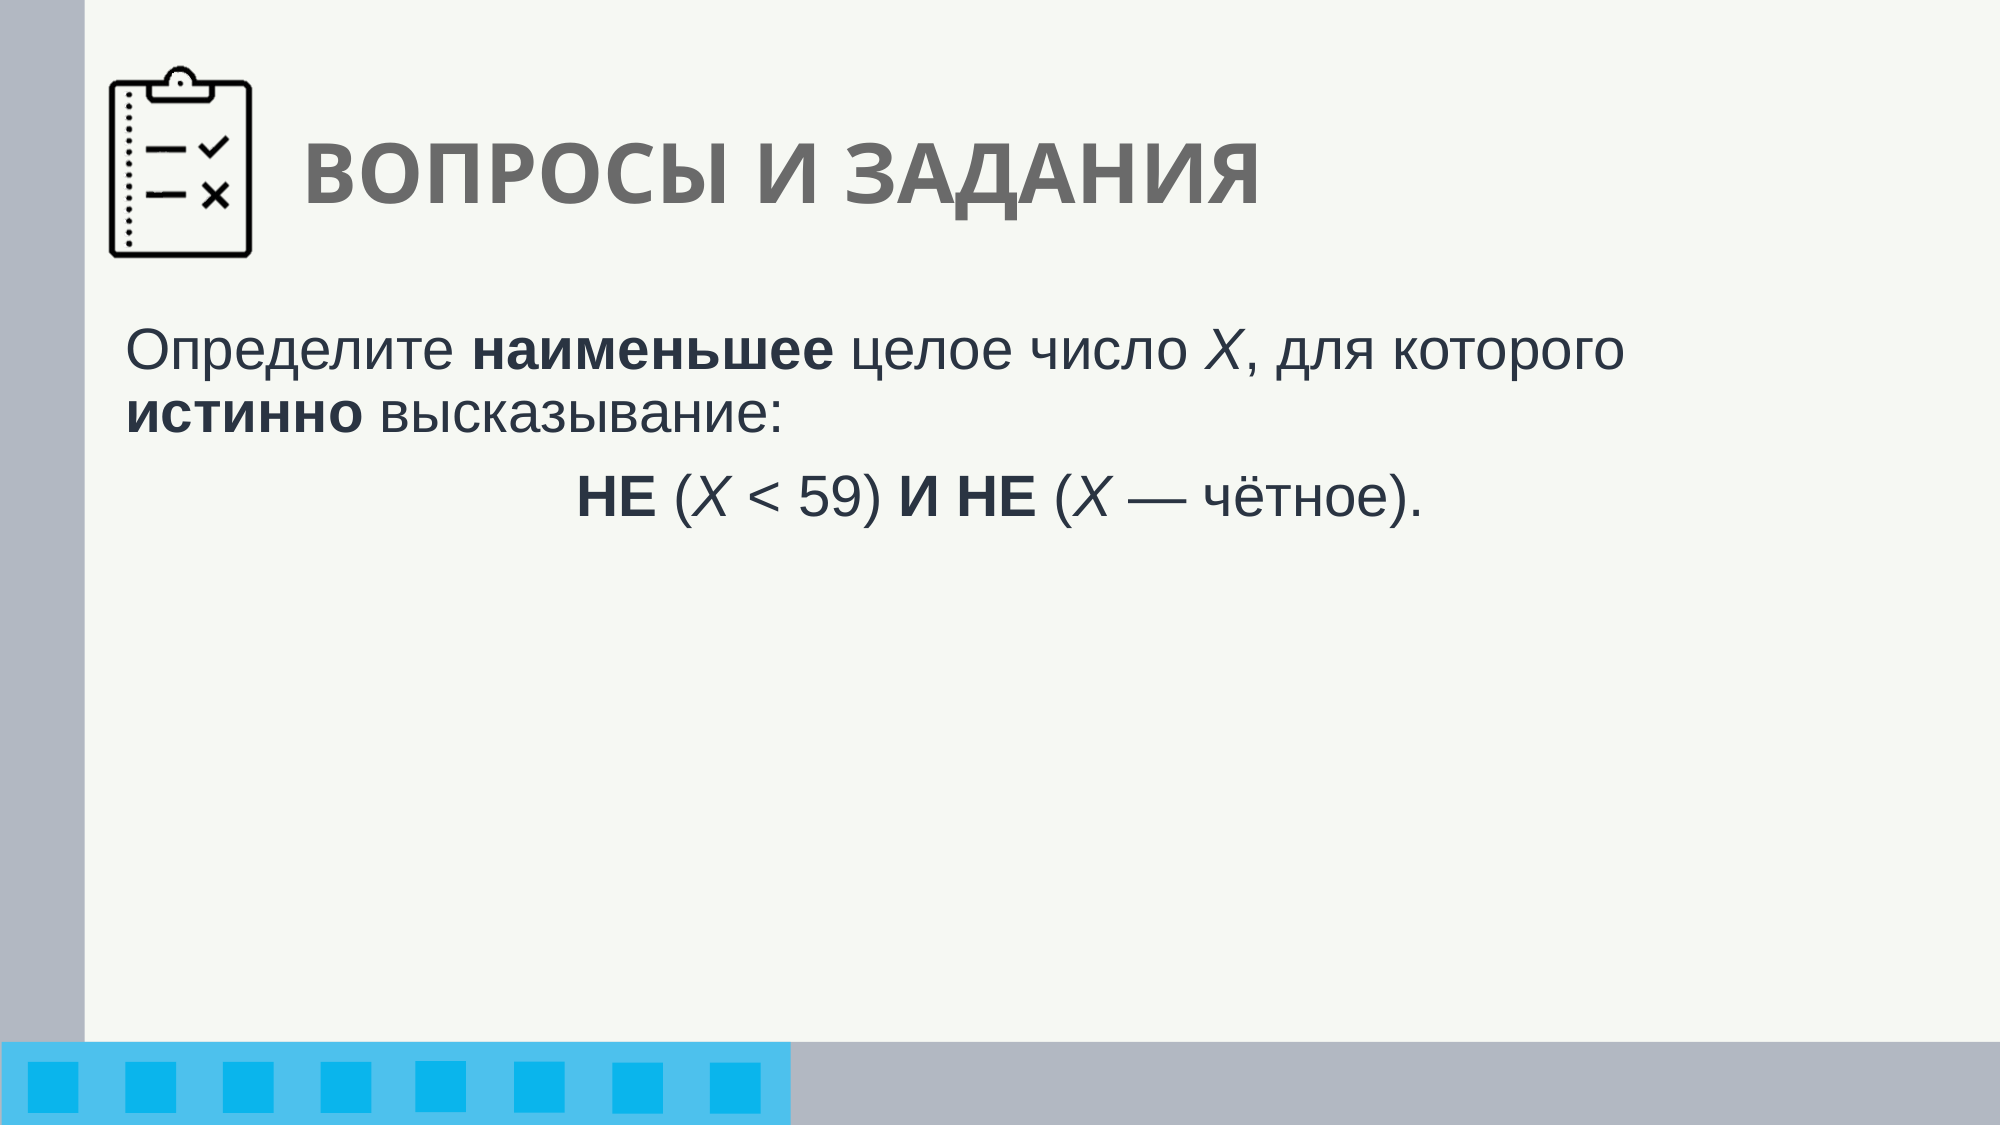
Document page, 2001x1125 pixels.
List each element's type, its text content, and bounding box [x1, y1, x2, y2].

picture [85, 54, 286, 286]
list Определите наименьшее целое число X, для которого истинно высказывание: НЕ (X < 59) И НЕ (X — чётное). [110, 311, 1892, 1058]
title ВОПРОСЫ И ЗАДАНИЯ [285, 67, 1892, 286]
